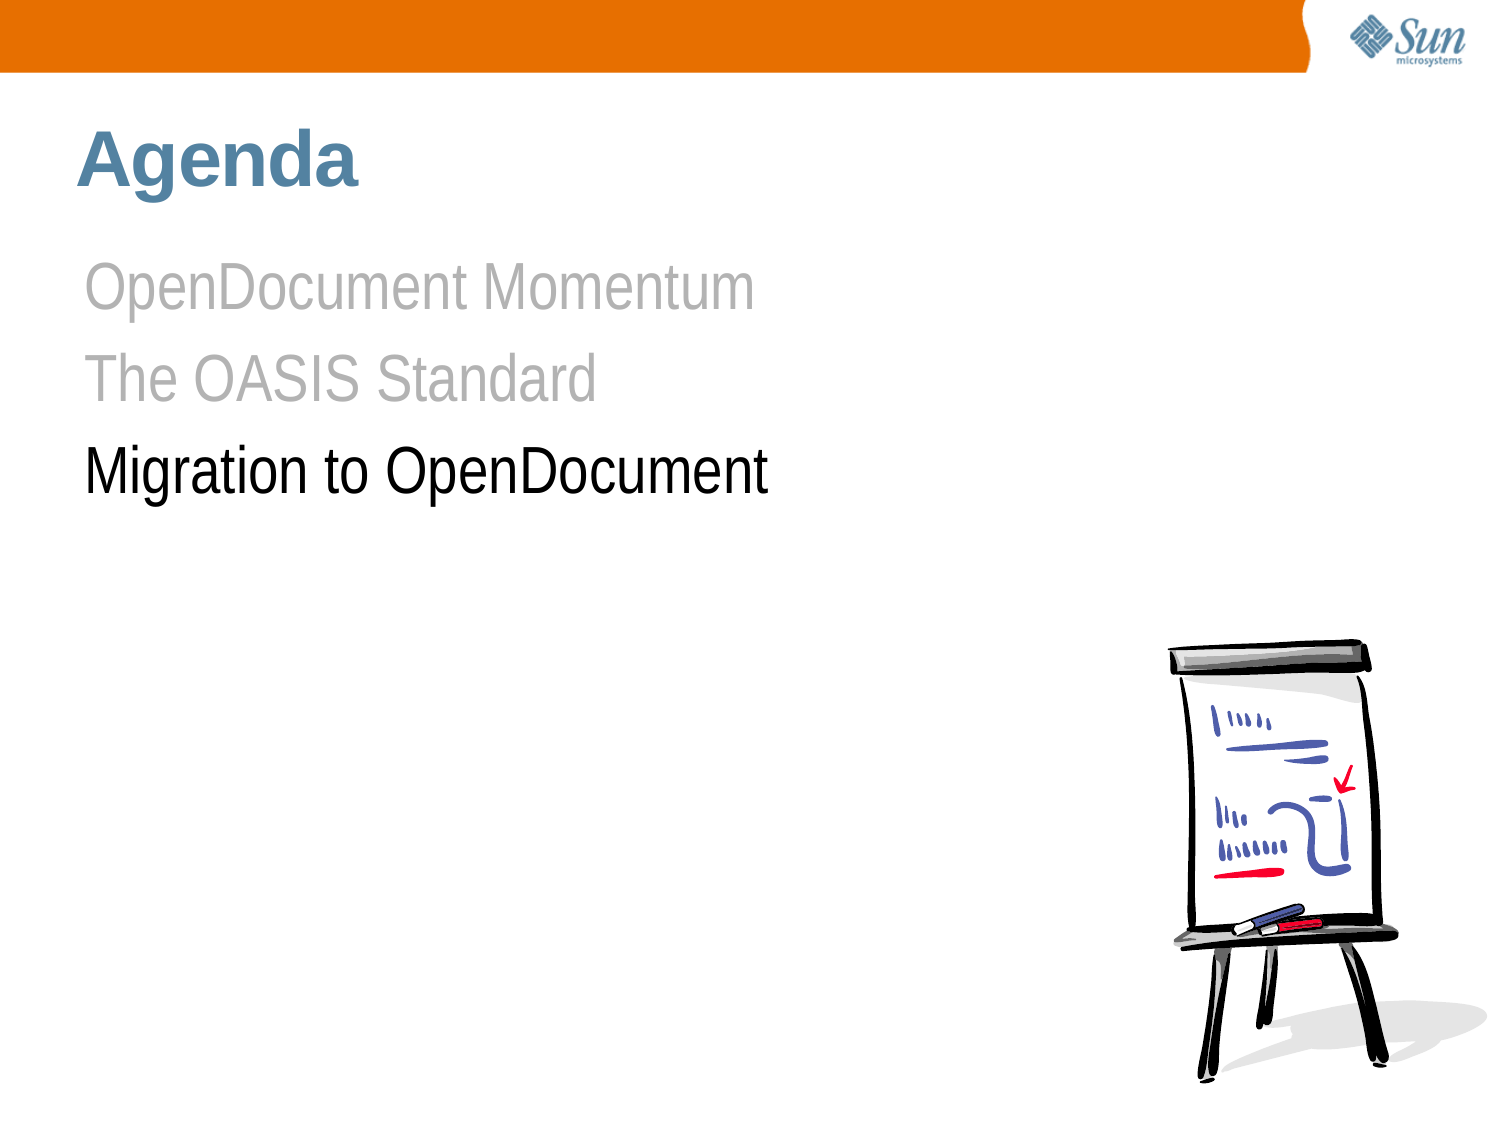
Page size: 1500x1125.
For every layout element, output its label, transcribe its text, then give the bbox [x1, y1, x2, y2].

picture [1153, 625, 1500, 1097]
picture [0, 0, 1500, 75]
list OpenDocument Momentum The OASIS Standard Migration to OpenDocument [64, 257, 1402, 1017]
title Agenda [75, 122, 1438, 228]
